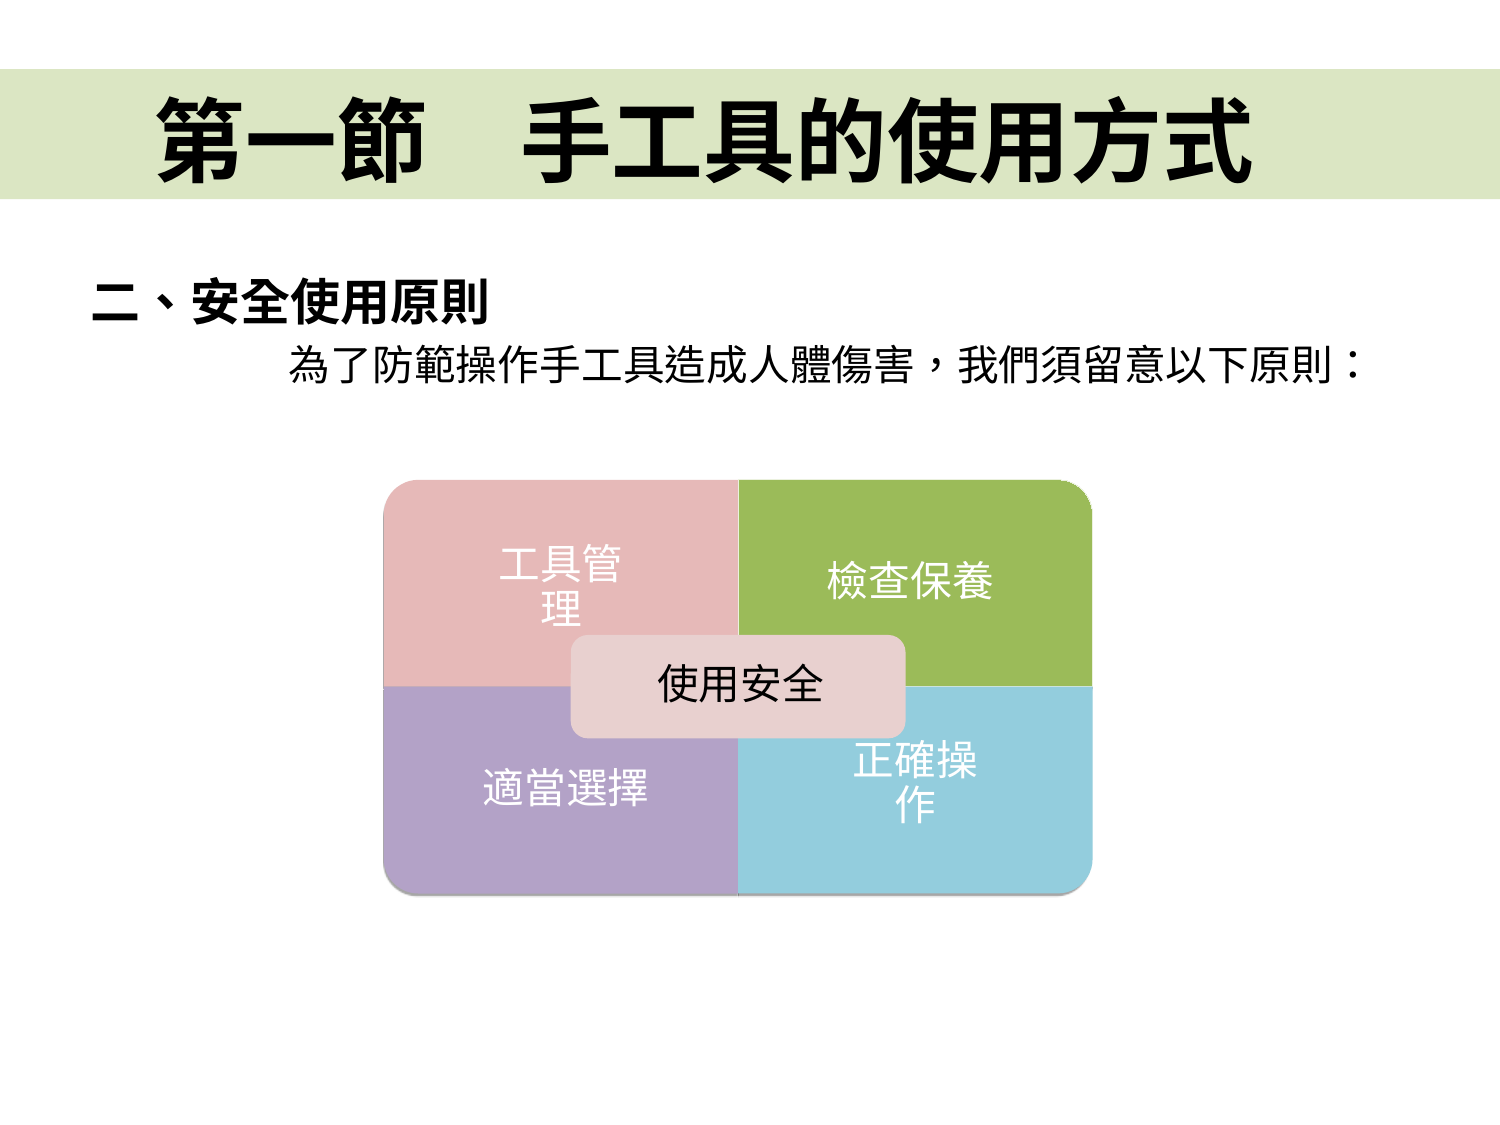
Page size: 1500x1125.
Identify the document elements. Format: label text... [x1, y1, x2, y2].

text_box 檢查保養 [738, 479, 1093, 686]
text_box 適當選擇 [383, 686, 738, 894]
list 二、安全使用原則 為了防範操作手工具造成人體傷害，我們須留意以下原則： [75, 262, 1425, 1118]
text_box [1425, 69, 1500, 200]
text_box 使用安全 [570, 634, 906, 739]
text_box 正確操作 [738, 686, 1093, 894]
text_box [0, 69, 75, 200]
title 第一節 手工具的使用方式 [75, 45, 1425, 233]
text_box 工具管理 [383, 479, 738, 686]
